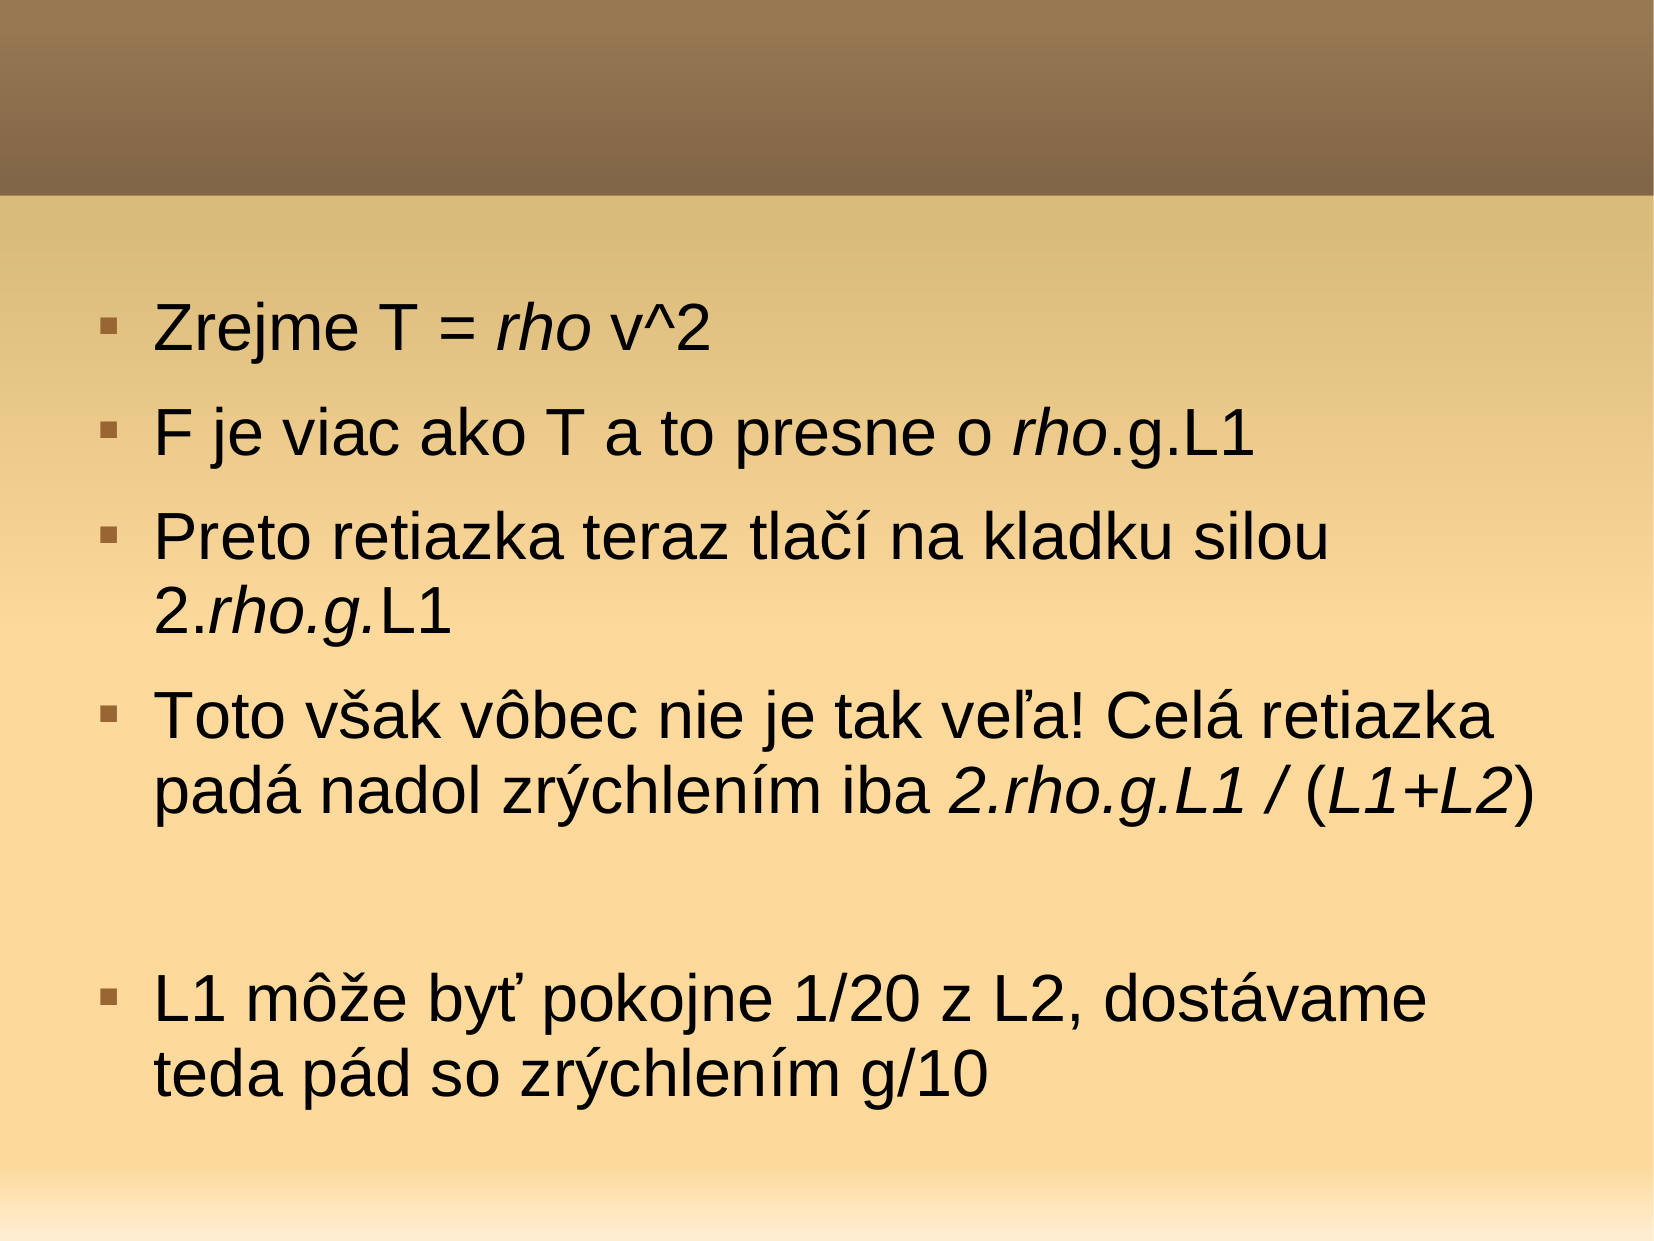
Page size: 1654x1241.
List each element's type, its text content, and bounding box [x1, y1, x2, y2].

picture [0, 0, 1654, 1241]
list Zrejme T = rho v^2 F je viac ako T a to presne o rho.g.L1 Preto retiazka teraz tlačí na kladku silou 2.rho.g.L1 Toto však vôbec nie je tak veľa! Celá retiazka padá nadol zrýchlením iba 2.rho.g.L1 / (L1+L2) L1 môže byť pokojne 1/20 z L2, dostávame teda pád so zrýchlením g/10 [82, 290, 1571, 1109]
